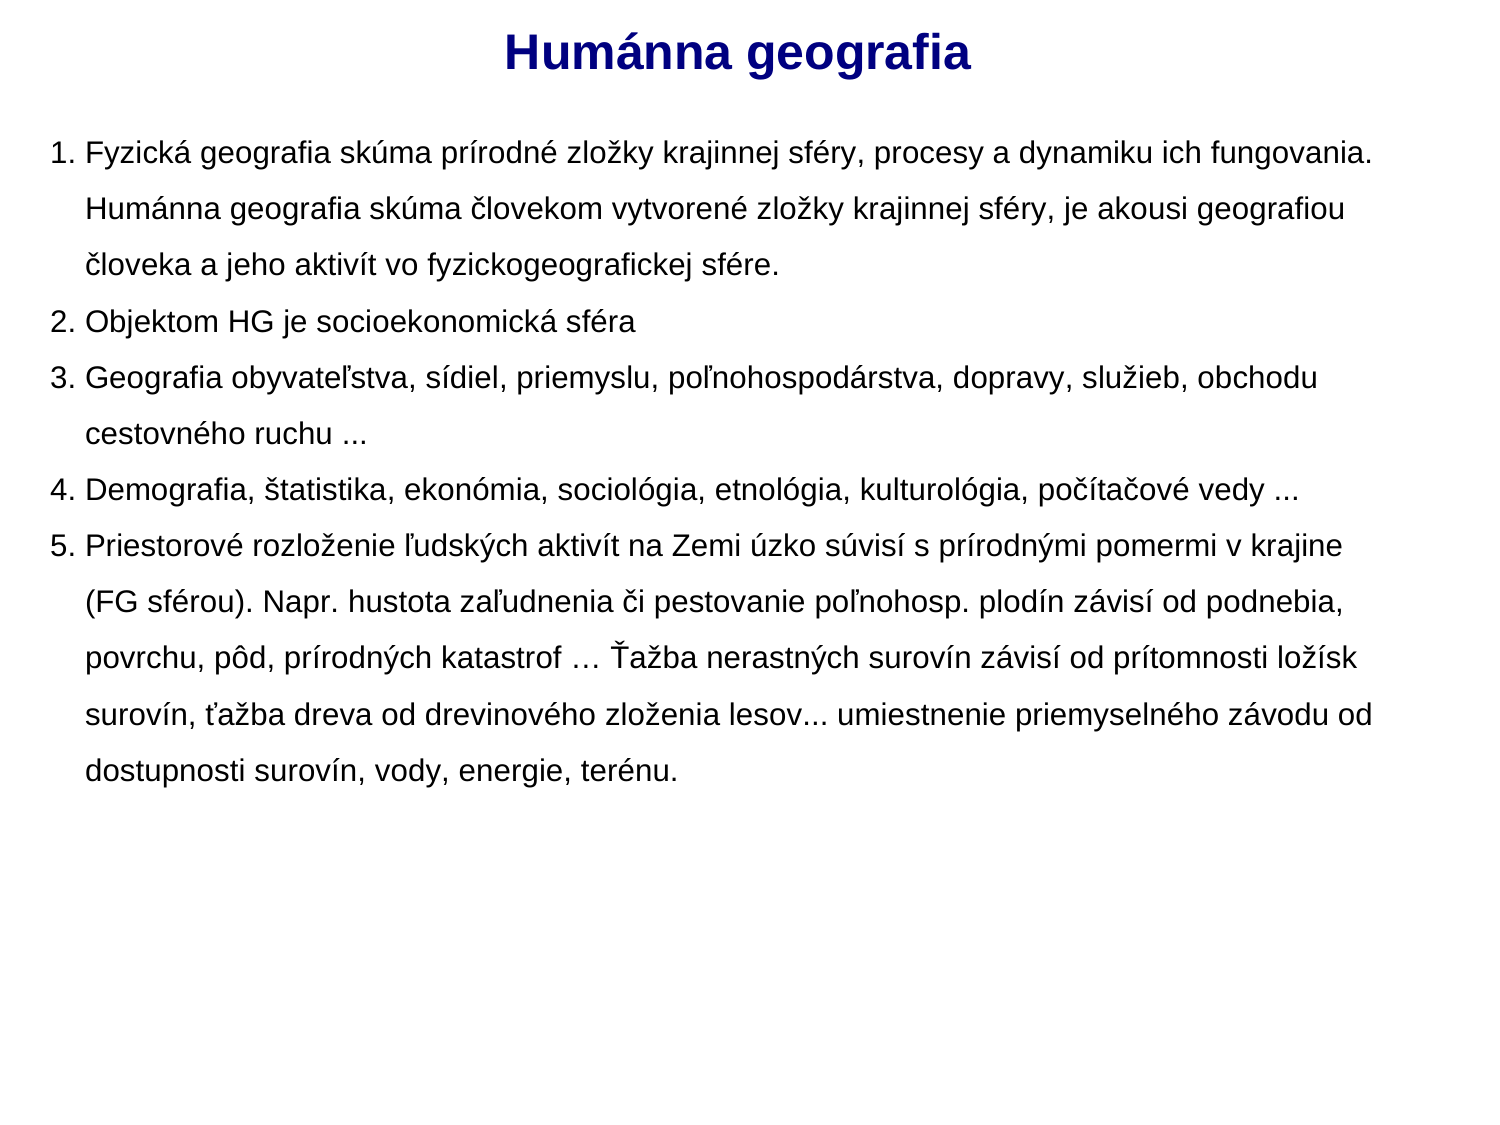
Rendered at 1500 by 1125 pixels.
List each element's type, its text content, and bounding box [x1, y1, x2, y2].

text_box Humánna geografia [153, 11, 1323, 87]
text_box 1. Fyzická geografia skúma prírodné zložky krajinnej sféry, procesy a dynamiku ich fungovania. Humánna geografia skúma človekom vytvorené zložky krajinnej sféry, je akousi geografiou človeka a jeho aktivít vo fyzickogeografickej sfére. 2. Objektom HG je socioekonomická sféra 3. Geografia obyvateľstva, sídiel, priemyslu, poľnohospodárstva, dopravy, služieb, obchodu cestovného ruchu ... 4. Demografia, štatistika, ekonómia, sociológia, etnológia, kulturológia, počítačové vedy ... 5. Priestorové rozloženie ľudských aktivít na Zemi úzko súvisí s prírodnými pomermi v krajine (FG sférou). Napr. hustota zaľudnenia či pestovanie poľnohosp. plodín závisí od podnebia, povrchu, pôd, prírodných katastrof … Ťažba nerastných surovín závisí od prítomnosti ložísk surovín, ťažba dreva od drevinového zloženia lesov... umiestnenie priemyselného závodu od dostupnosti surovín, vody, energie, terénu. [35, 106, 1465, 796]
